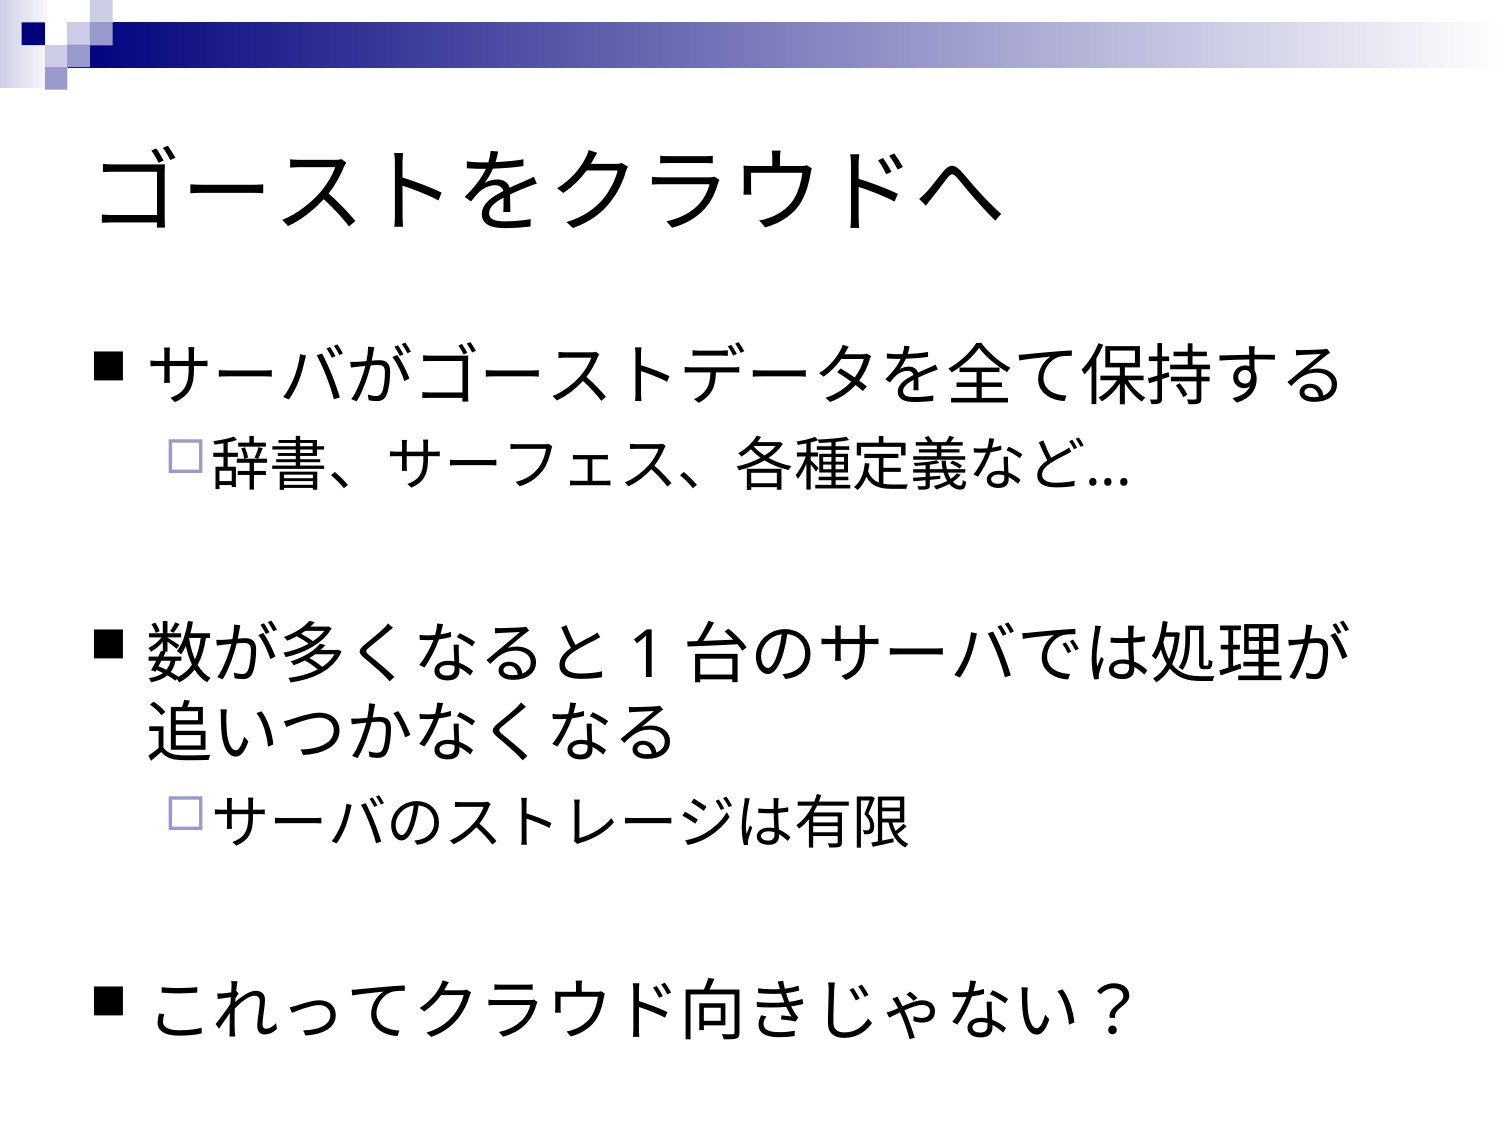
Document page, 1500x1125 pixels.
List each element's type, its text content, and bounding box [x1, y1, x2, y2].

list サーバがゴーストデータを全て保持する 辞書、サーフェス、各種定義など... 数が多くなると 1 台のサーバでは処理が追いつかなくなる サーバのストレージは有限 これってクラウド向きじゃない？ [75, 324, 1426, 1056]
title ゴーストをクラウドへ [75, 69, 1426, 306]
